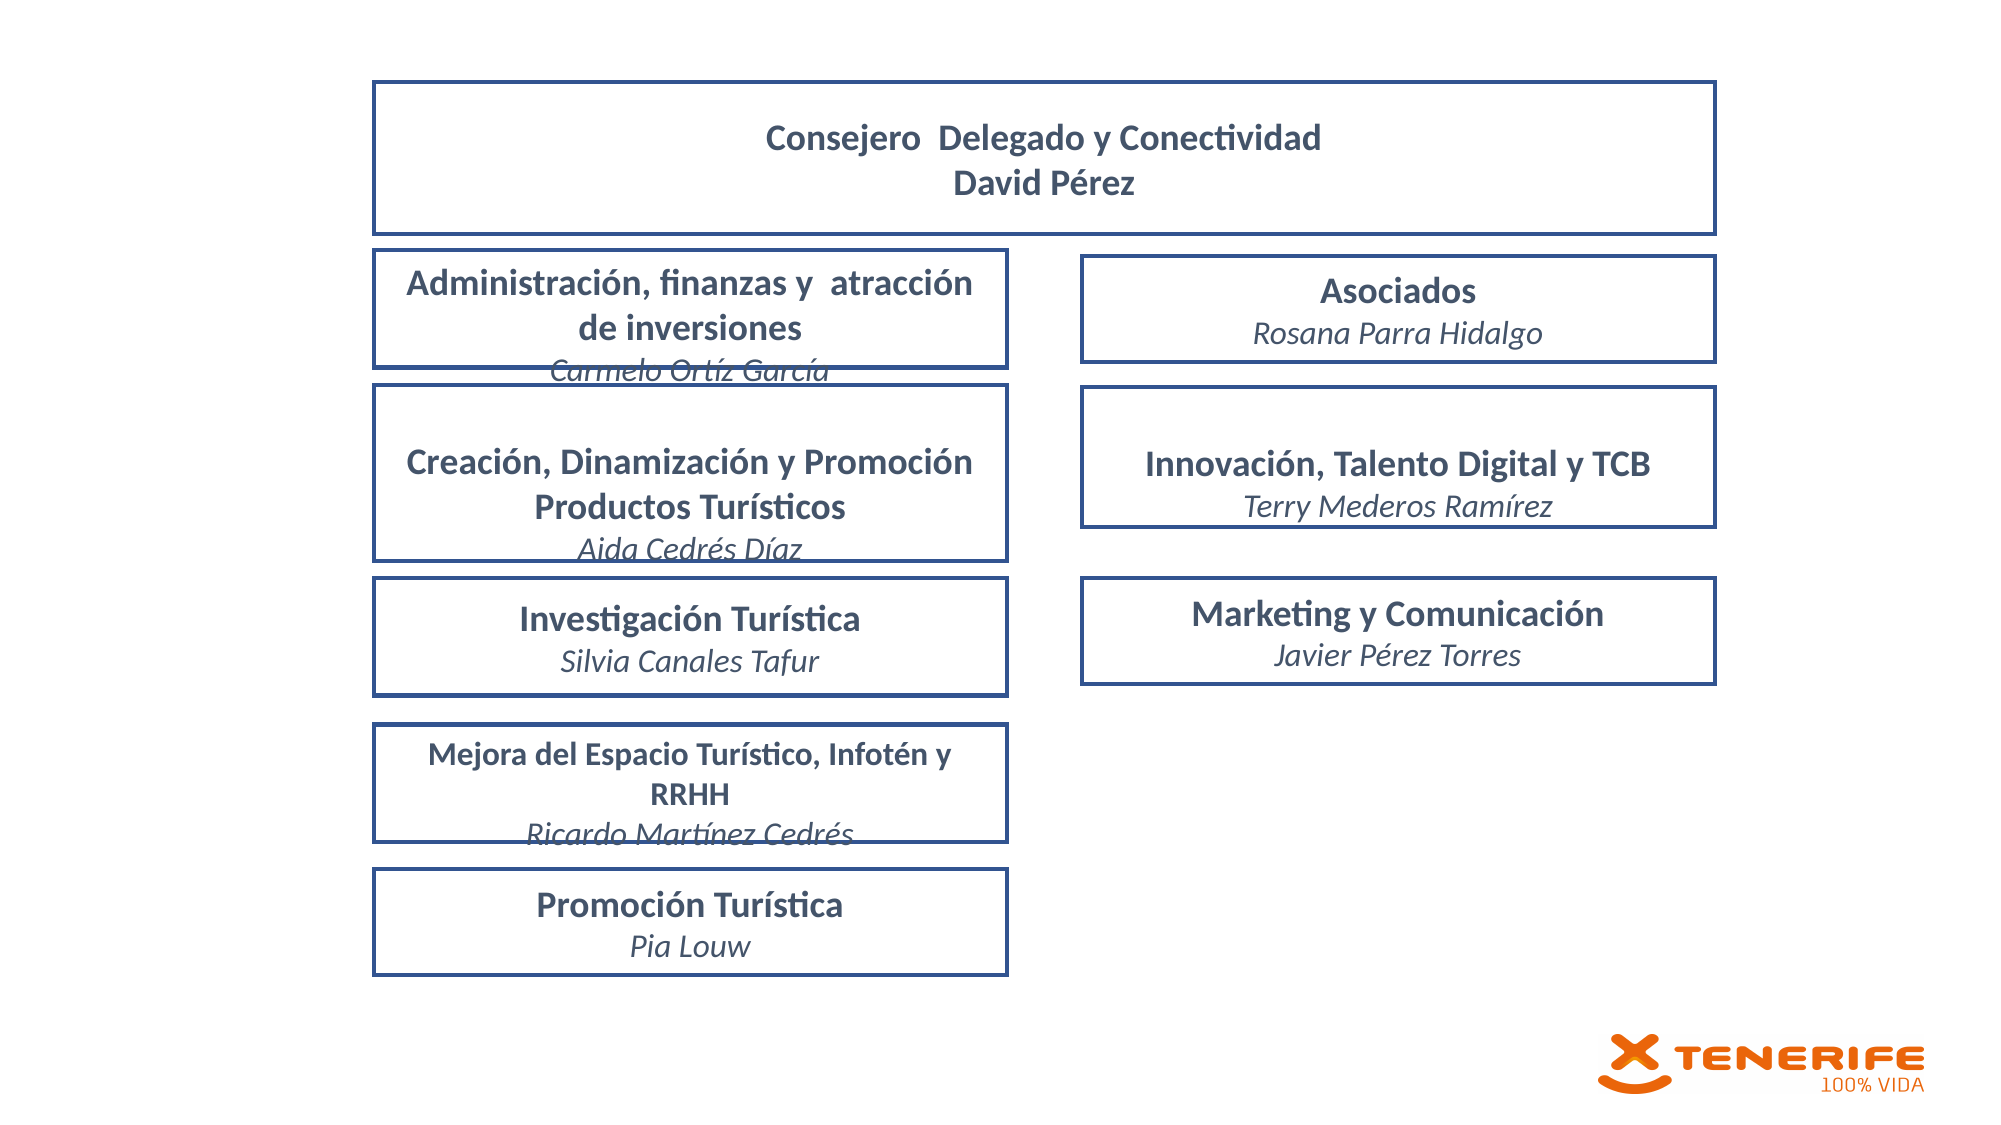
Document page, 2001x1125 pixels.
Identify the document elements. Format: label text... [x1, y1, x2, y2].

text_box Marketing y Comunicación Javier Pérez Torres [1082, 578, 1715, 684]
text_box Promoción Turística Pia Louw [374, 869, 1007, 975]
text_box Investigación Turística Silvia Canales Tafur [374, 578, 1007, 695]
text_box Creación, Dinamización y Promoción Productos Turísticos Aida Cedrés Díaz [374, 385, 1007, 561]
text_box Asociados Rosana Parra Hidalgo [1082, 256, 1715, 362]
text_box Innovación, Talento Digital y TCB Terry Mederos Ramírez [1082, 387, 1715, 527]
text_box Administración, finanzas y atracción de inversiones Carmelo Ortíz García [374, 250, 1007, 367]
text_box Consejero Delegado y Conectividad David Pérez [374, 82, 1715, 234]
text_box Mejora del Espacio Turístico, Infotén y RRHH Ricardo Martínez Cedrés [374, 725, 1007, 842]
